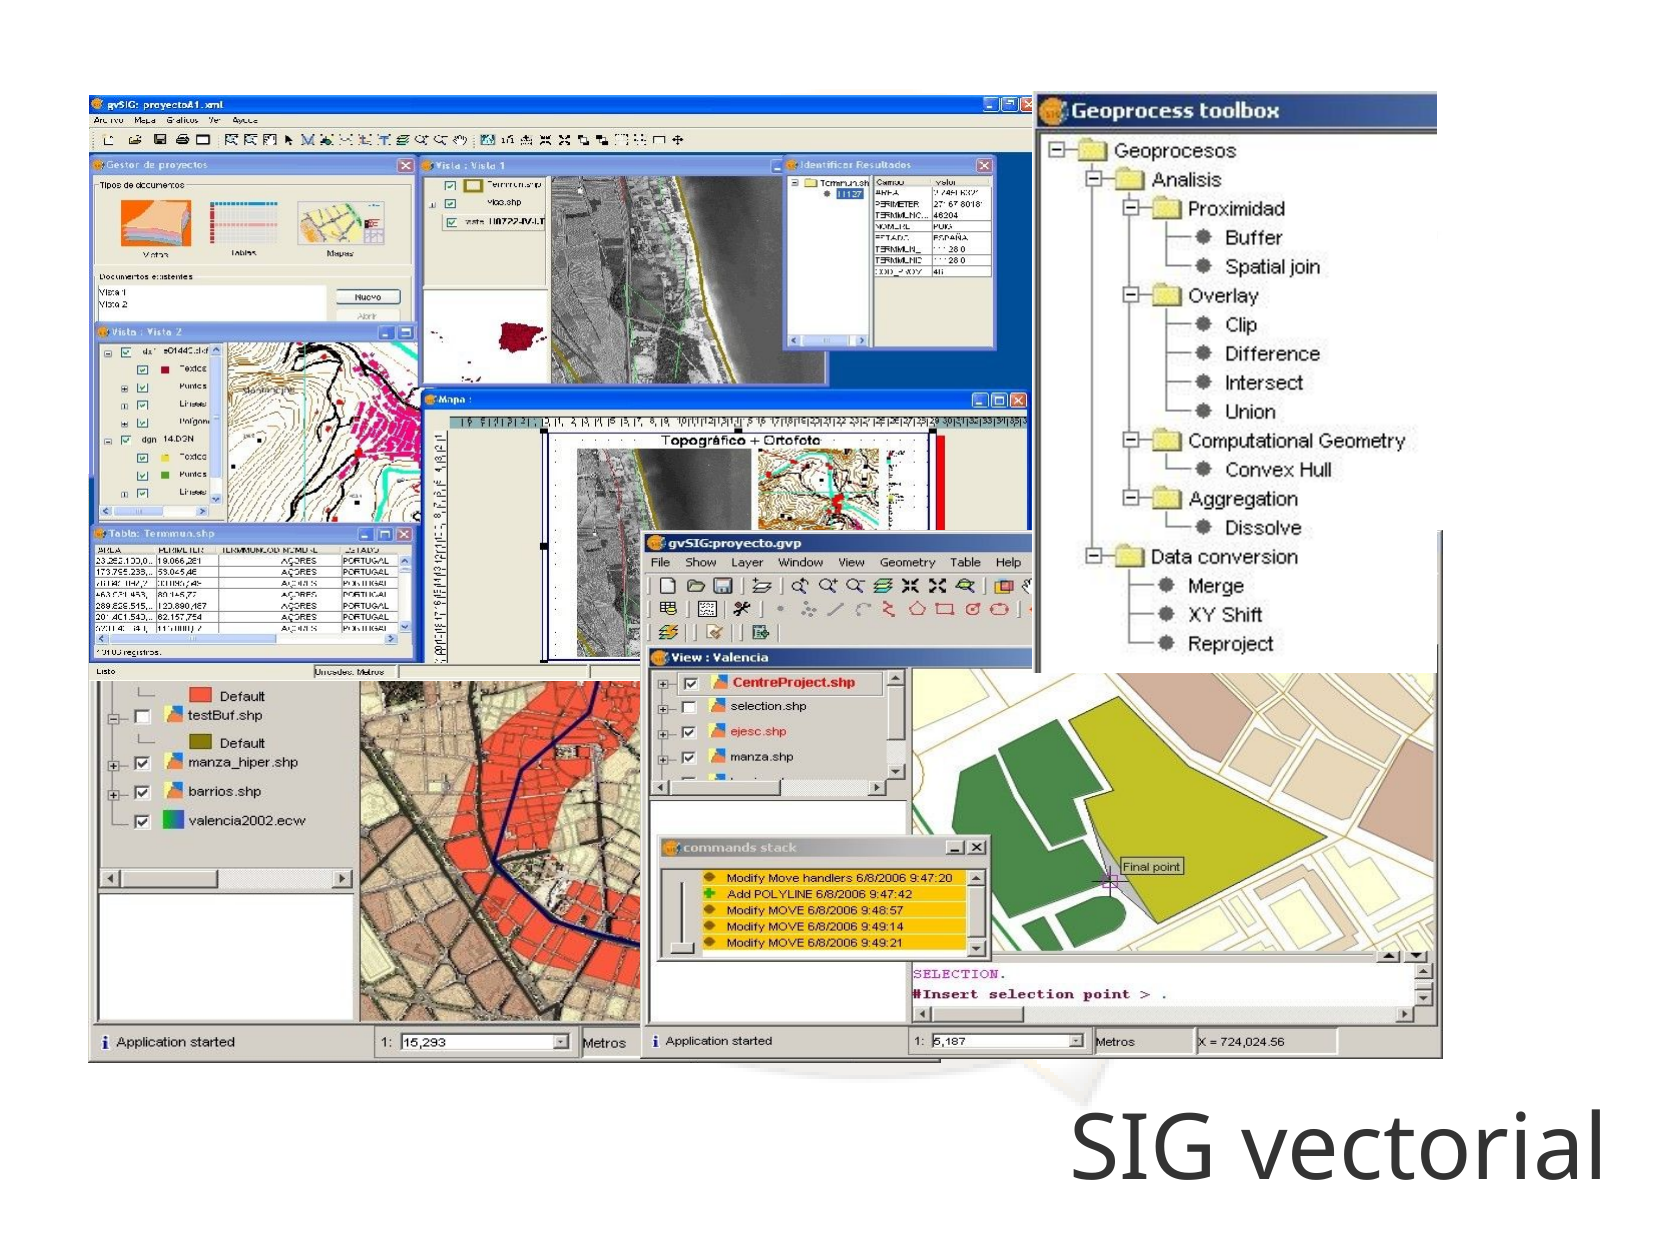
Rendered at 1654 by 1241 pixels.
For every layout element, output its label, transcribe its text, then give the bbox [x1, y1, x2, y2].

text_box SIG vectorial [620, 1080, 1625, 1208]
picture [88, 91, 1443, 1063]
